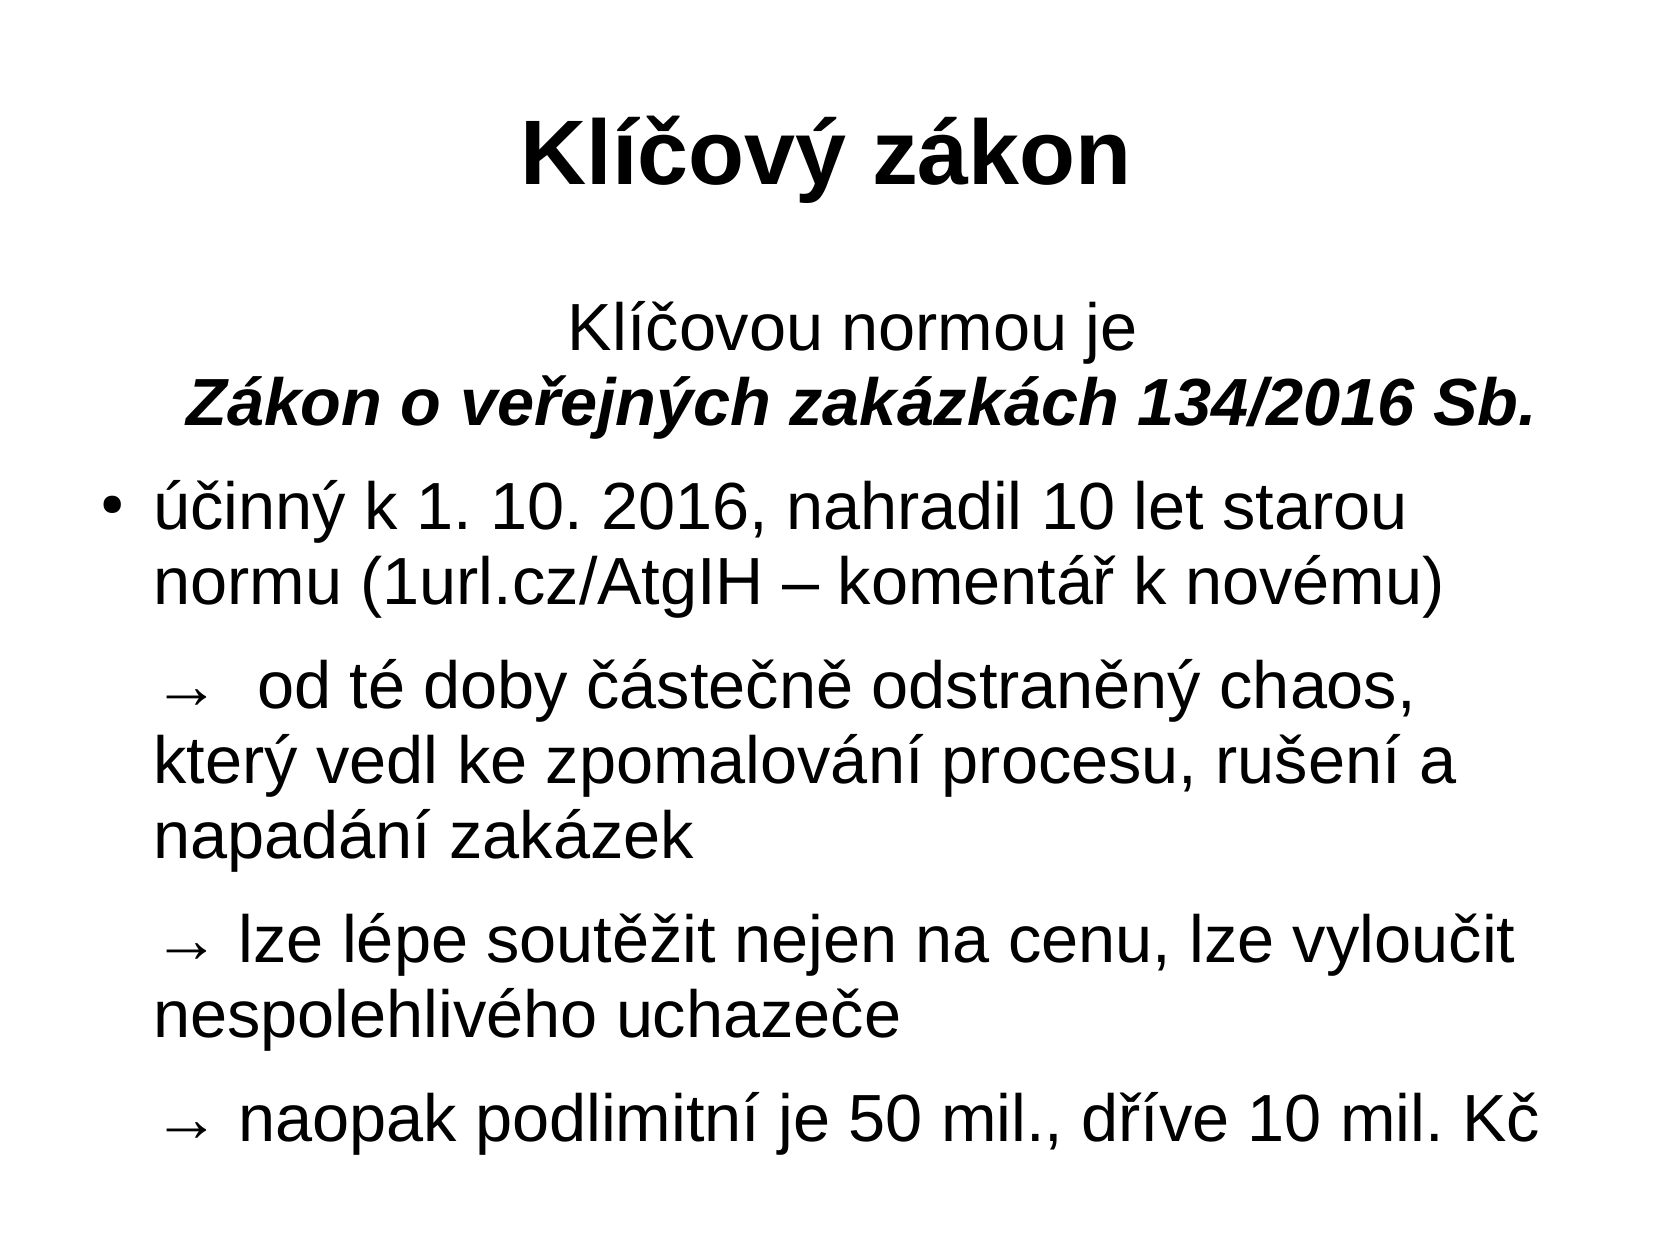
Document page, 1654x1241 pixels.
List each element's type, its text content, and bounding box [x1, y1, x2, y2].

list Klíčovou normou je Zákon o veřejných zakázkách 134/2016 Sb. účinný k 1. 10. 2016, nahradil 10 let starou normu (1url.cz/AtgIH – komentář k novému) → od té doby částečně odstraněný chaos, který vedl ke zpomalování procesu, rušení a napadání zakázek → lze lépe soutěžit nejen na cenu, lze vyloučit nespolehlivého uchazeče → naopak podlimitní je 50 mil., dříve 10 mil. Kč [82, 290, 1571, 1156]
title Klíčový zákon [82, 49, 1571, 257]
